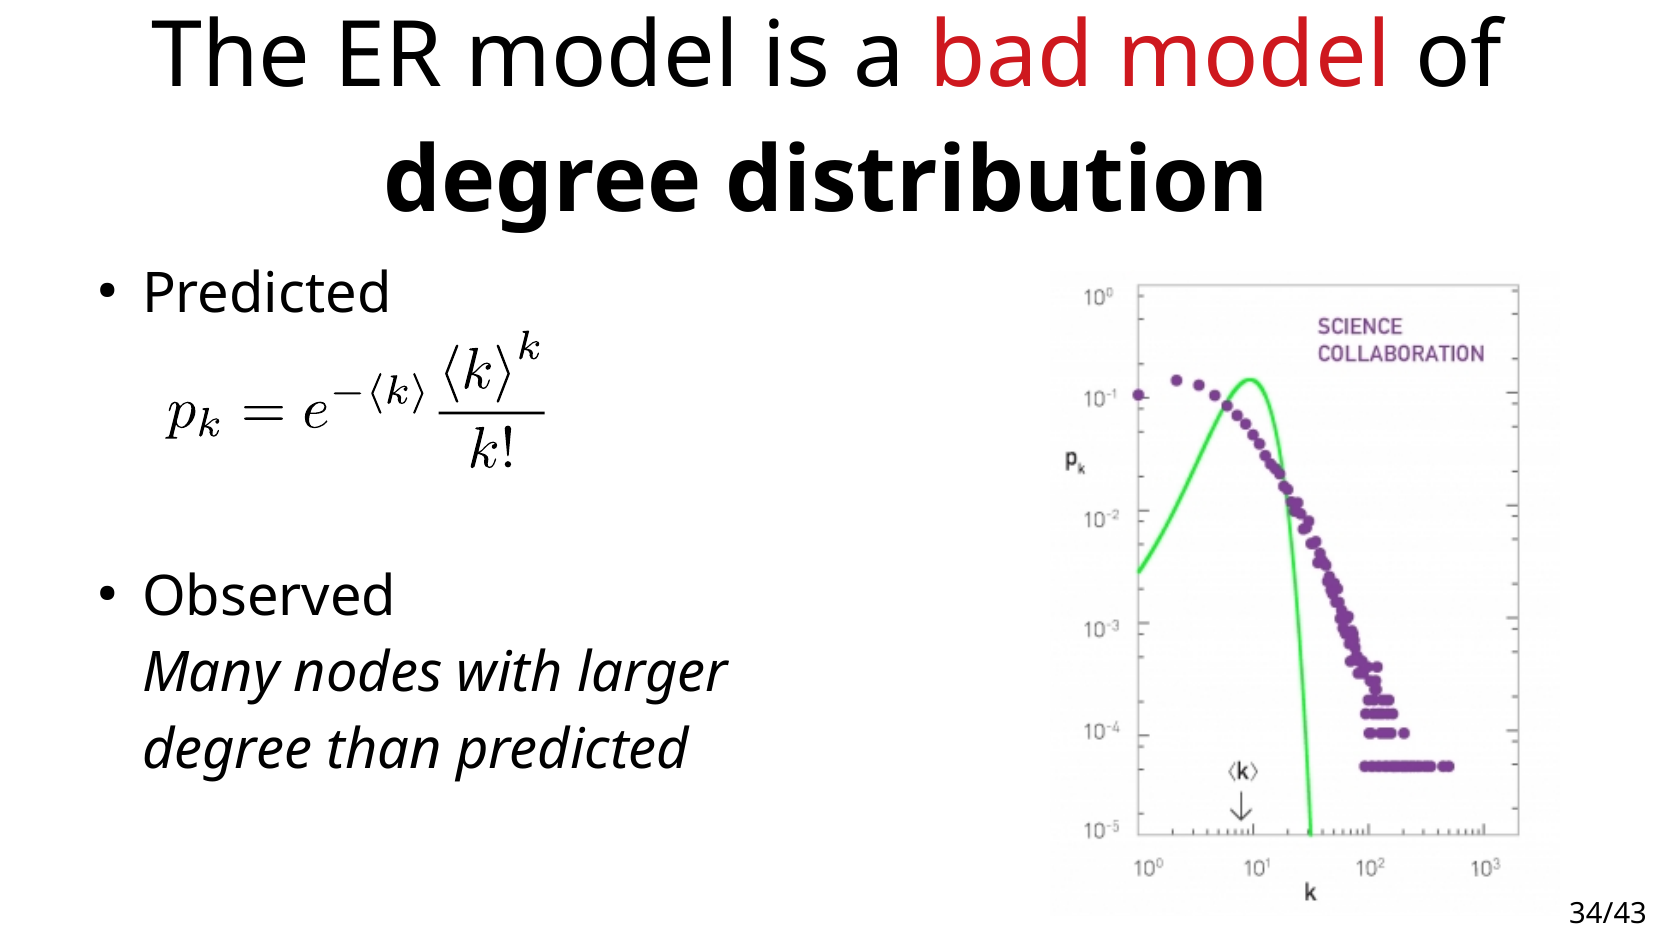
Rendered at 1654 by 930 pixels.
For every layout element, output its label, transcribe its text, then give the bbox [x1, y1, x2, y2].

picture [1050, 269, 1560, 916]
list Predicted Observed Many nodes with larger degree than predicted [82, 252, 1571, 793]
title The ER model is a bad model of degree distribution [82, 0, 1571, 243]
text_box [165, 330, 545, 469]
